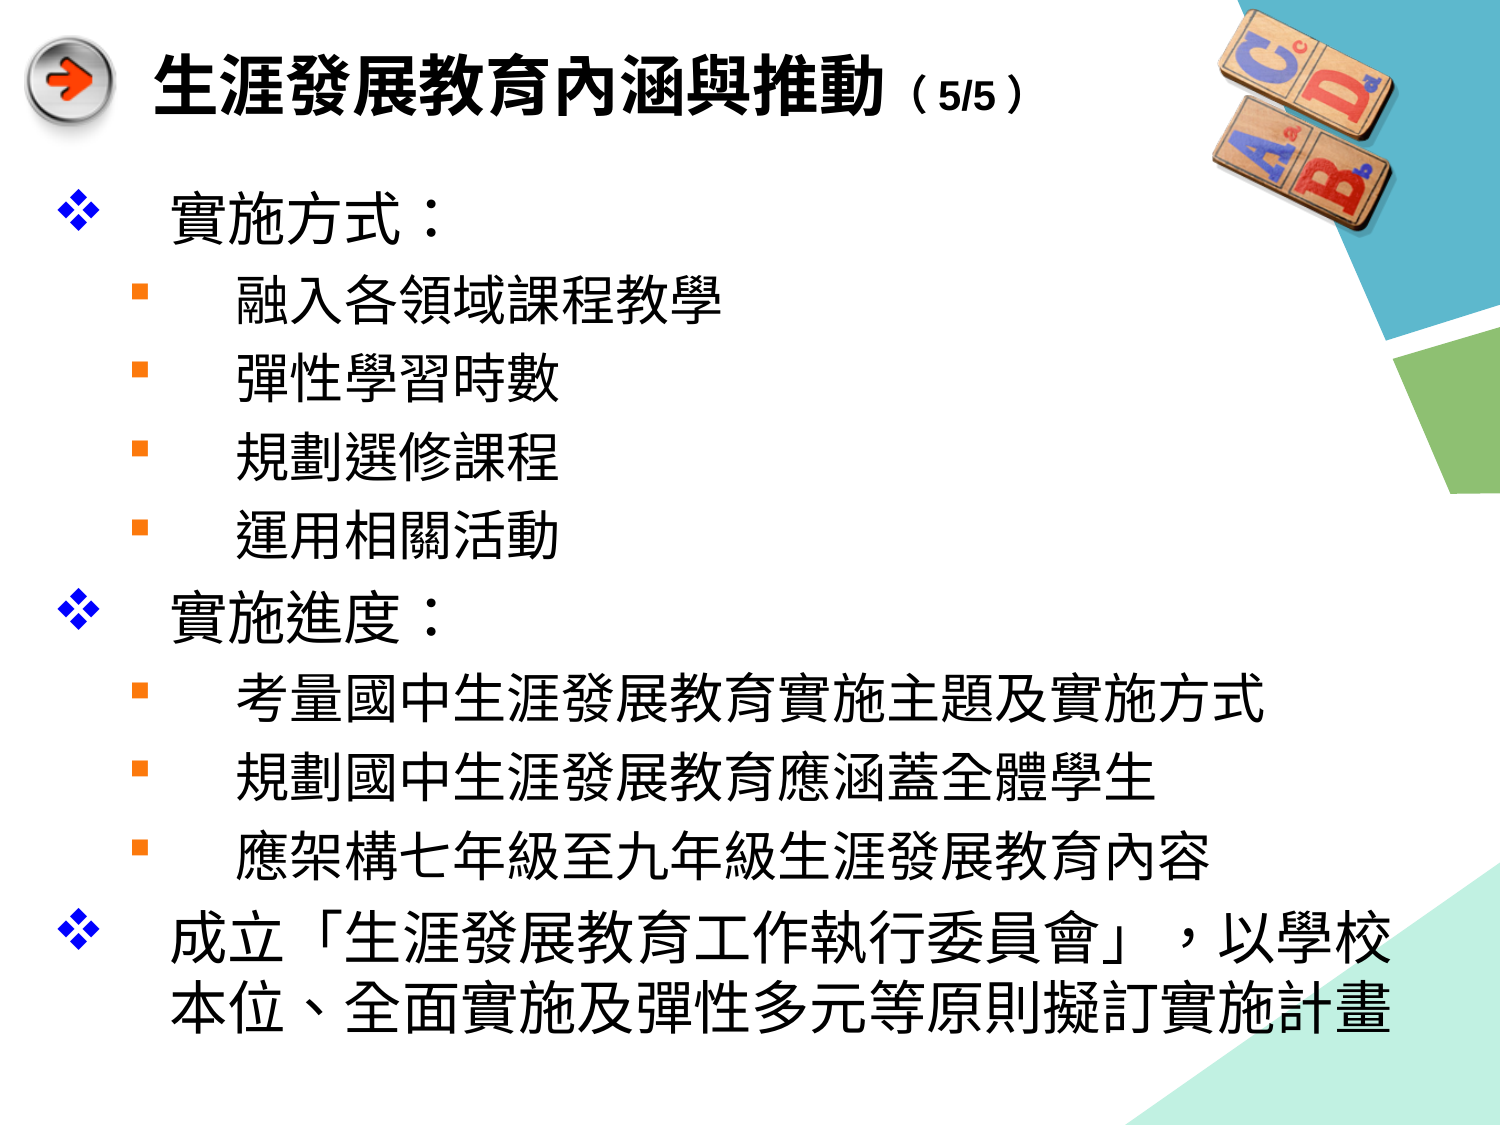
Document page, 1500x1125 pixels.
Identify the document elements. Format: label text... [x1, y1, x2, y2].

text_box 生涯發展教育內涵與推動（5/5） [137, 37, 1163, 130]
picture [1212, 8, 1399, 174]
list 實施方式： 融入各領域課程教學 彈性學習時數 規劃選修課程 運用相關活動 實施進度： 考量國中生涯發展教育實施主題及實施方式 規劃國中生涯發展教育應涵蓋全體學生 應架構七年級至九年級生涯發展教育內容 成立「生涯發展教育工作執行委員會」，以學校本位、全面實施及彈性多元等原則擬訂實施計畫 [37, 174, 1425, 1050]
picture [24, 35, 118, 150]
